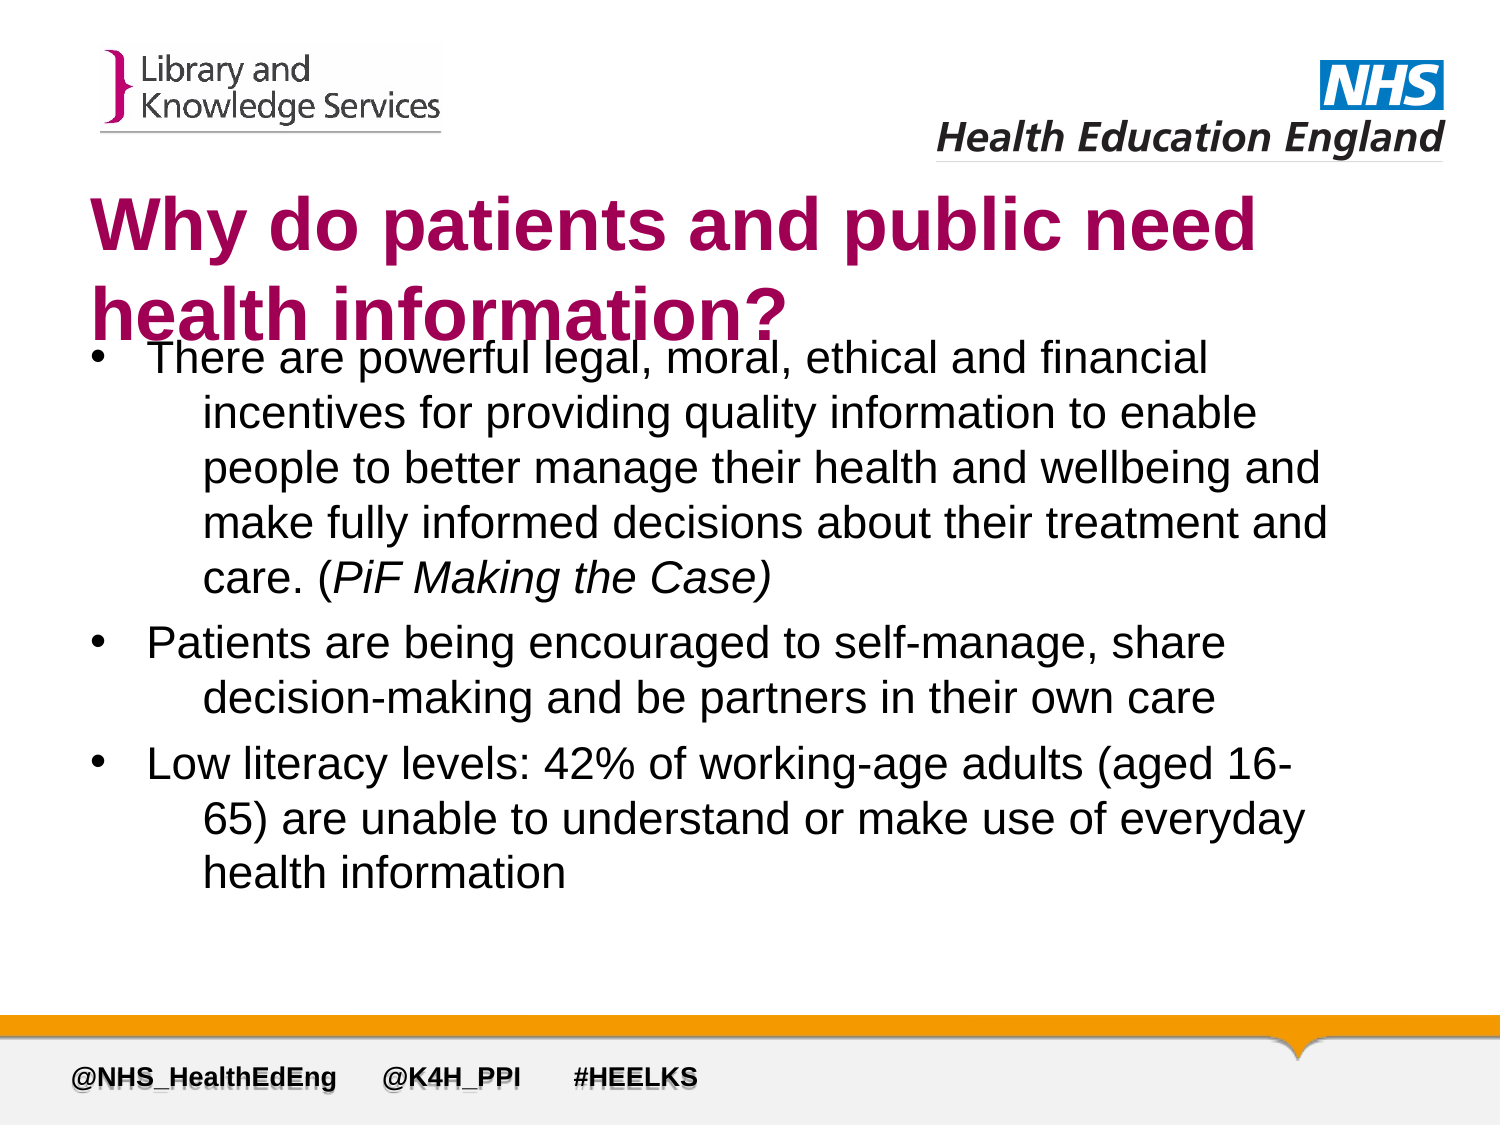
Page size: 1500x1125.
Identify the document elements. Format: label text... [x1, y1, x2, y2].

picture [100, 42, 443, 131]
list There are powerful legal, moral, ethical and financial incentives for providing quality information to enable people to better manage their health and wellbeing and make fully informed decisions about their treatment and care. (PiF Making the Case) Patients are being encouraged to self-manage, share decision-making and be partners in their own care Low literacy levels: 42% of working-age adults (aged 16-65) are unable to understand or make use of everyday health information [75, 366, 1361, 990]
title Why do patients and public need health information? [75, 168, 1351, 280]
text_box @NHS_HealthEdEng @K4H_PPI #HEELKS [55, 1052, 932, 1113]
